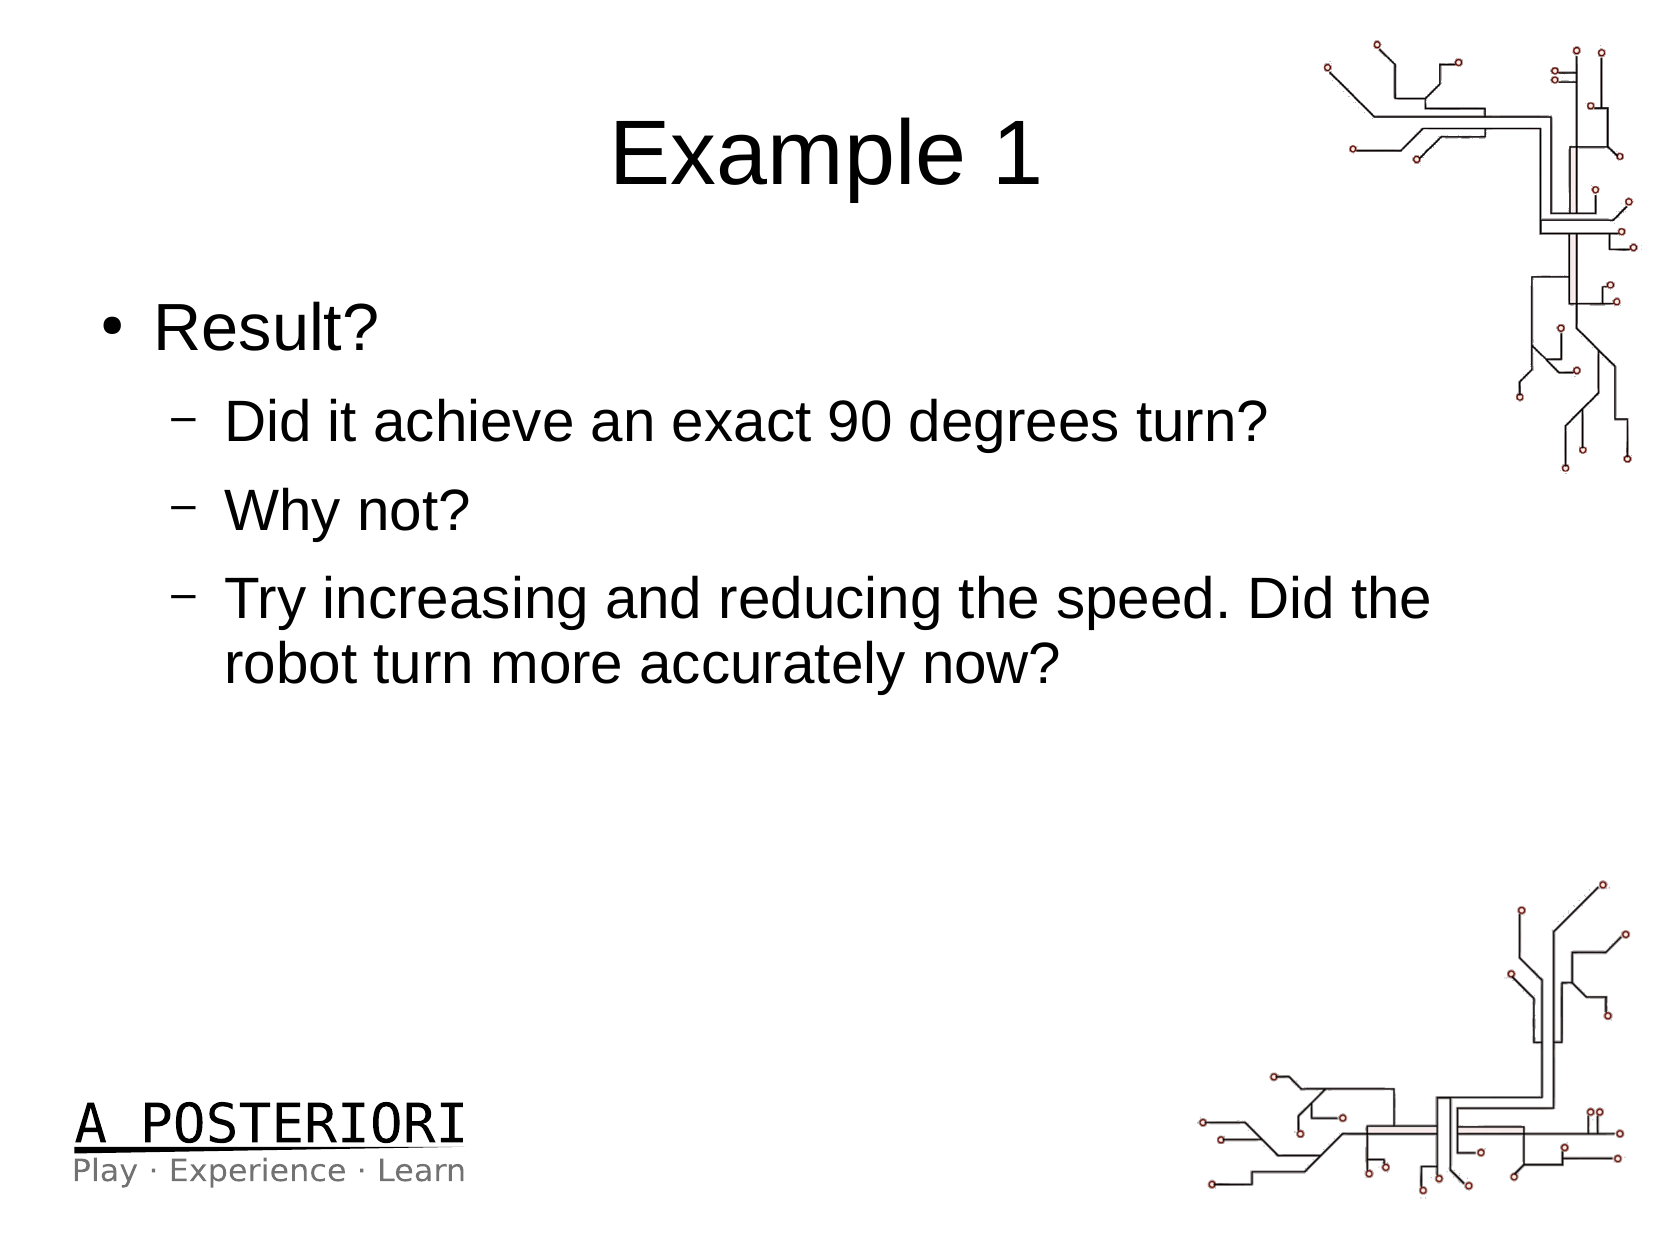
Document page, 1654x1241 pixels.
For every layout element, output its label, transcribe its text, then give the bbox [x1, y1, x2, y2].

title Example 1 [82, 49, 1571, 257]
picture [1305, 35, 1643, 495]
picture [1177, 863, 1635, 1200]
list Result? Did it achieve an exact 90 degrees turn? Why not? Try increasing and reducing the speed. Did the robot turn more accurately now? [82, 290, 1571, 1010]
